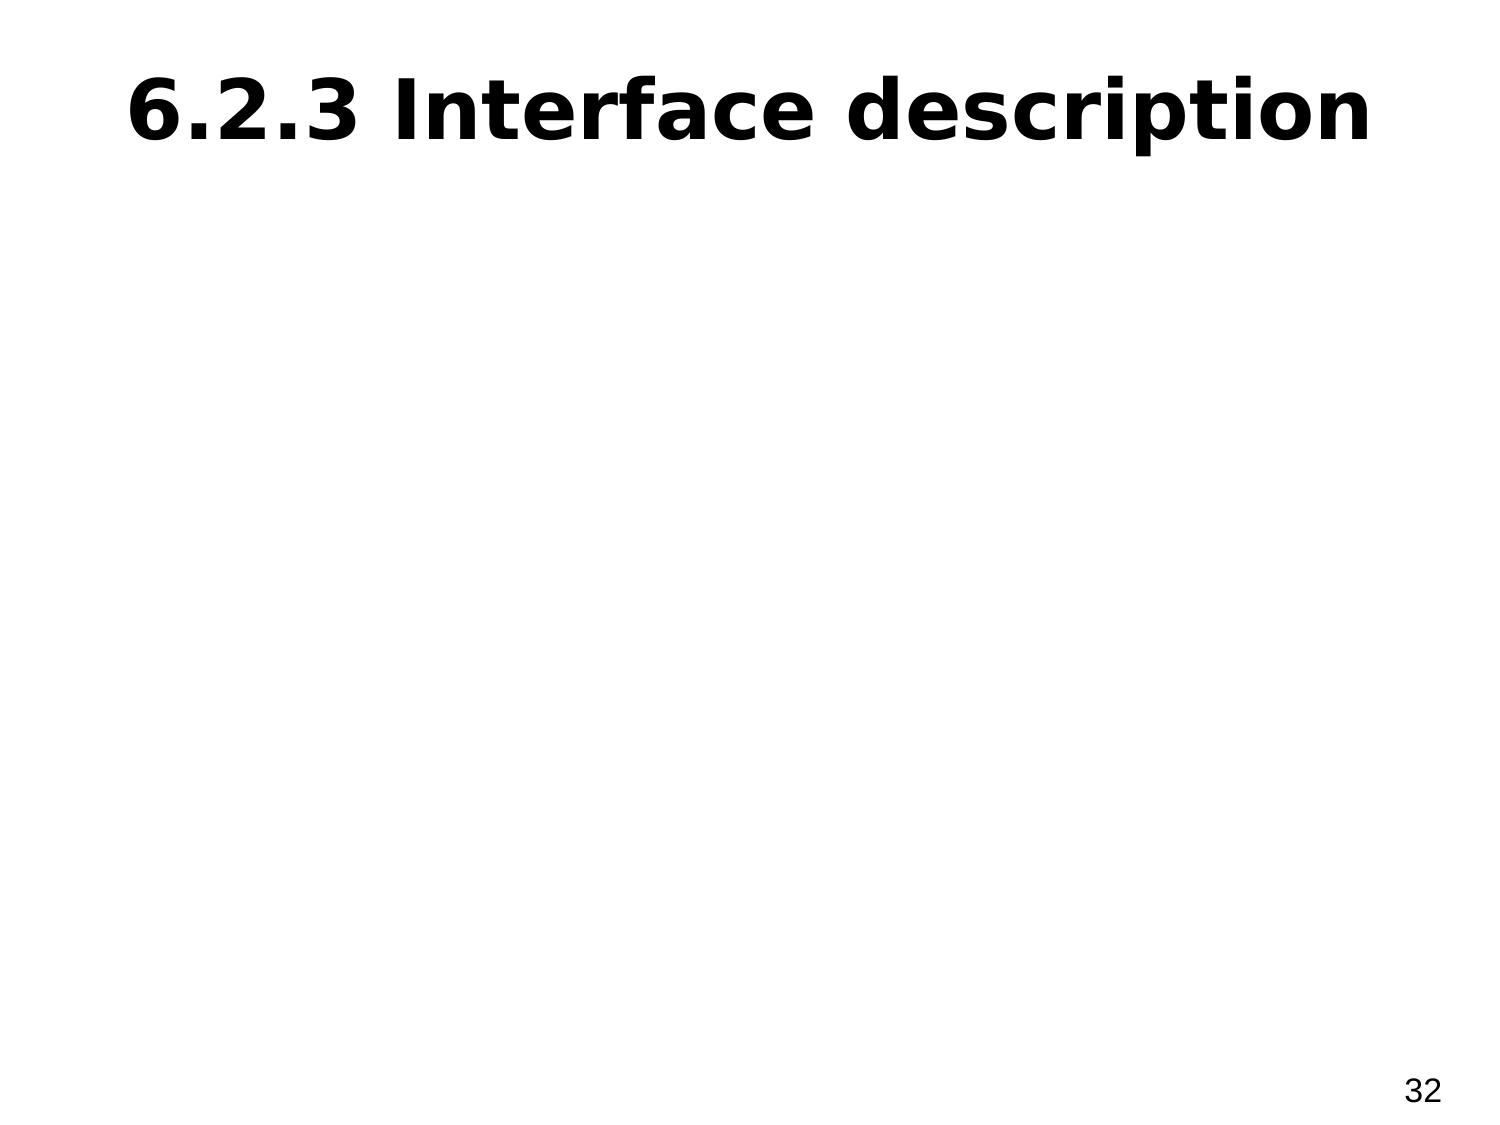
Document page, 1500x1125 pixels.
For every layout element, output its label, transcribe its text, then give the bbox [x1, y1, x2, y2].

title 6.2.3 Interface description [75, 44, 1425, 177]
